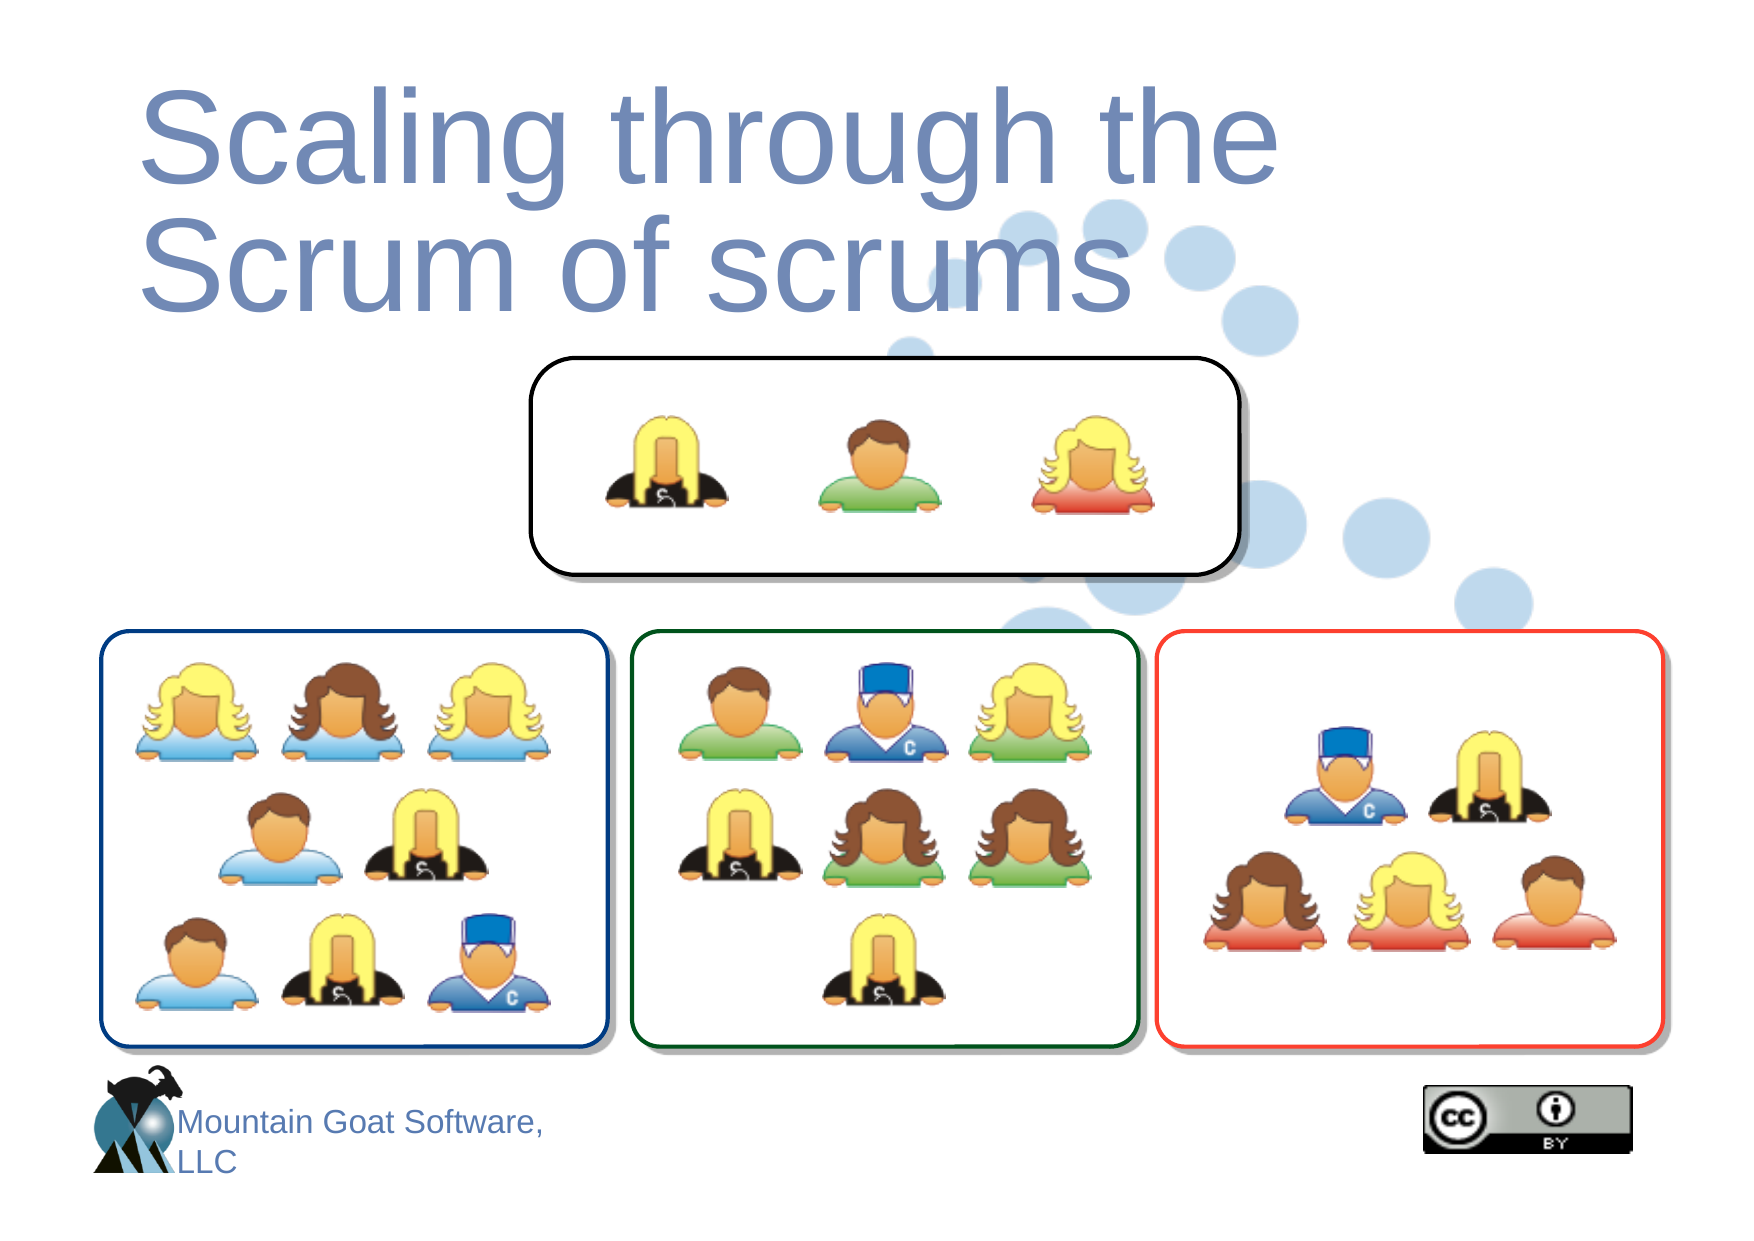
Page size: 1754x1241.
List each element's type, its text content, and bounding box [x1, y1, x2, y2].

text_box [1156, 631, 1664, 1047]
picture [281, 913, 405, 1013]
picture [1203, 851, 1327, 952]
picture [822, 913, 946, 1013]
picture [93, 1065, 183, 1173]
picture [887, 345, 1595, 1043]
picture [1031, 415, 1155, 515]
picture [218, 792, 343, 886]
picture [1428, 730, 1552, 830]
picture [1347, 851, 1471, 952]
picture [427, 662, 551, 762]
picture [1492, 855, 1617, 950]
text_box [631, 631, 1139, 1047]
picture [968, 662, 1092, 763]
picture [818, 419, 942, 514]
picture [968, 788, 1092, 888]
text_box [101, 631, 608, 1047]
text_box [530, 357, 1240, 575]
picture [605, 415, 729, 515]
picture [824, 662, 949, 763]
picture [281, 662, 405, 762]
picture [135, 917, 259, 1011]
text_box Scaling through the Scrum of scrums [129, 75, 1639, 345]
picture [678, 666, 803, 761]
picture [678, 788, 803, 888]
picture [135, 662, 259, 762]
picture [1284, 726, 1408, 826]
picture [822, 788, 946, 888]
picture [364, 788, 489, 888]
picture [1423, 1085, 1633, 1154]
picture [427, 913, 551, 1013]
